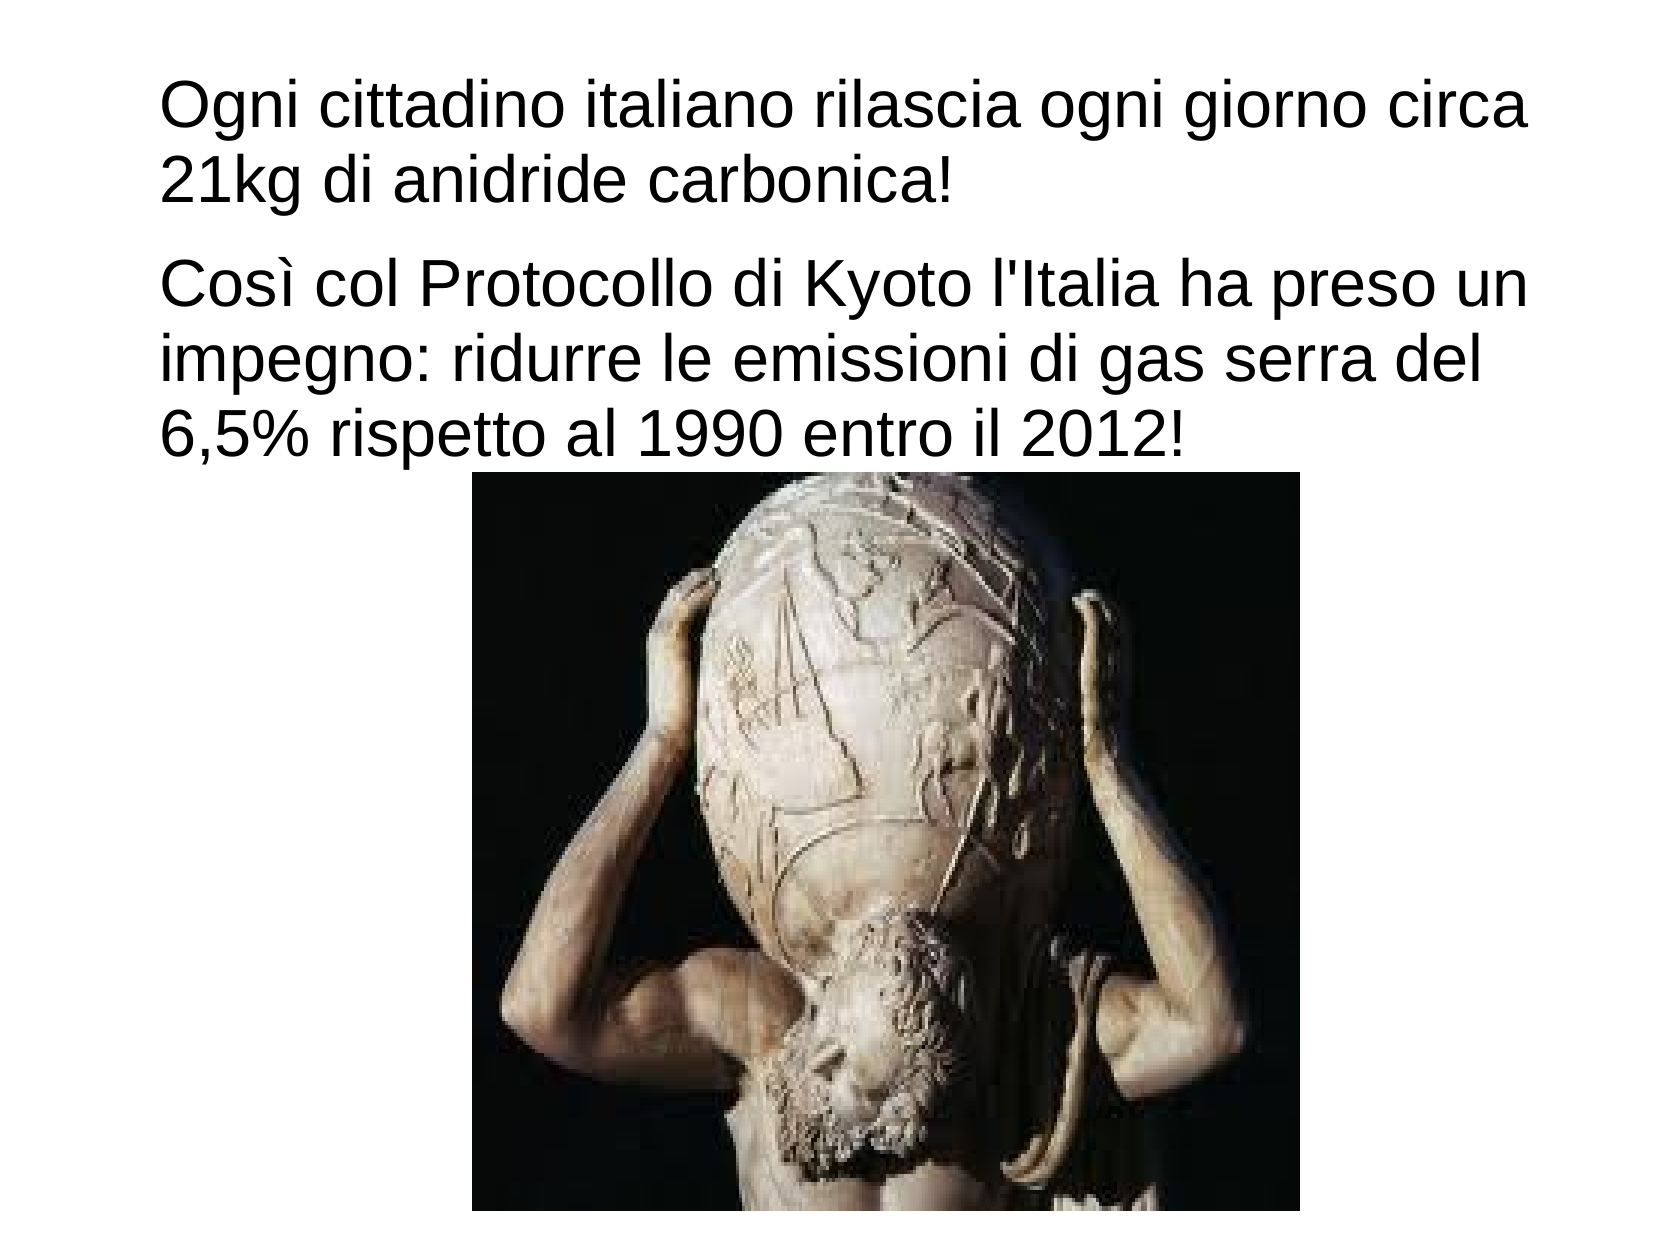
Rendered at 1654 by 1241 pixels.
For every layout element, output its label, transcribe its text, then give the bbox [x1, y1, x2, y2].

list Ogni cittadino italiano rilascia ogni giorno circa 21kg di anidride carbonica! Così col Protocollo di Kyoto l'Italia ha preso un impegno: ridurre le emissioni di gas serra del 6,5% rispetto al 1990 entro il 2012! [88, 67, 1577, 886]
picture [472, 472, 1300, 1211]
